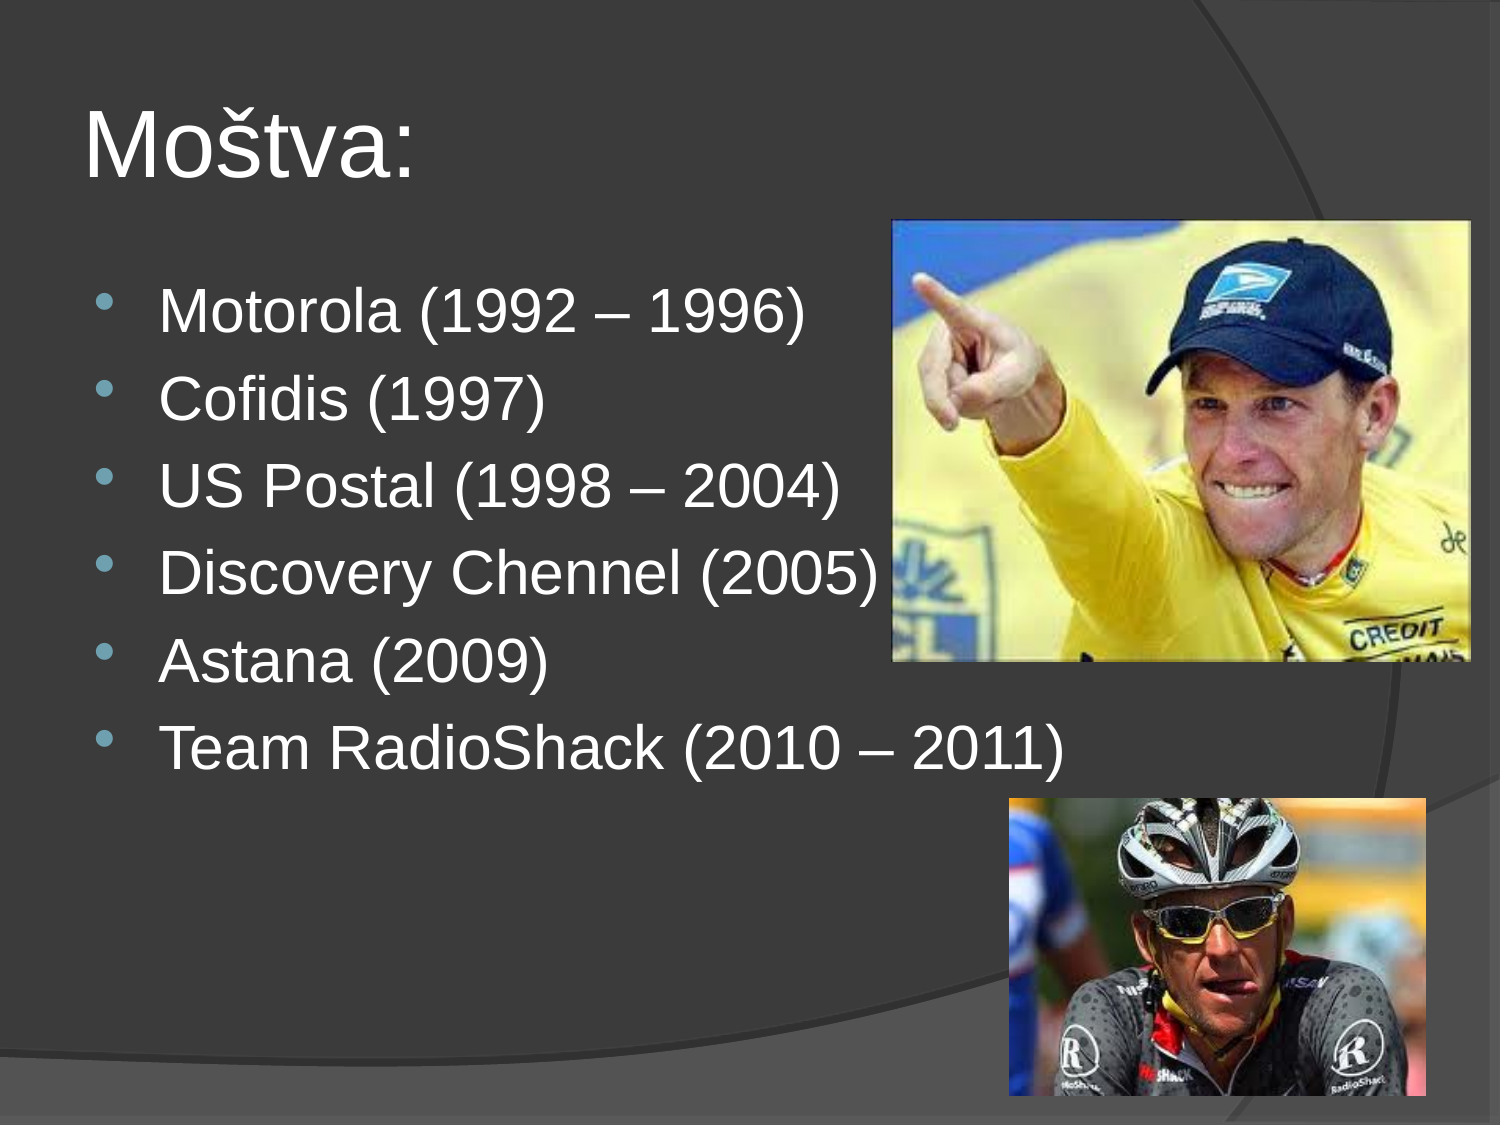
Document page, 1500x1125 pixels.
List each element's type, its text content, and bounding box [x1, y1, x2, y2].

picture [1009, 798, 1426, 1096]
picture [891, 219, 1471, 662]
title Moštva: [75, 45, 1300, 233]
list Motorola (1992 – 1996) Cofidis (1997) US Postal (1998 – 2004) Discovery Chennel (2005) Astana (2009) Team RadioShack (2010 – 2011) [75, 262, 1300, 1005]
